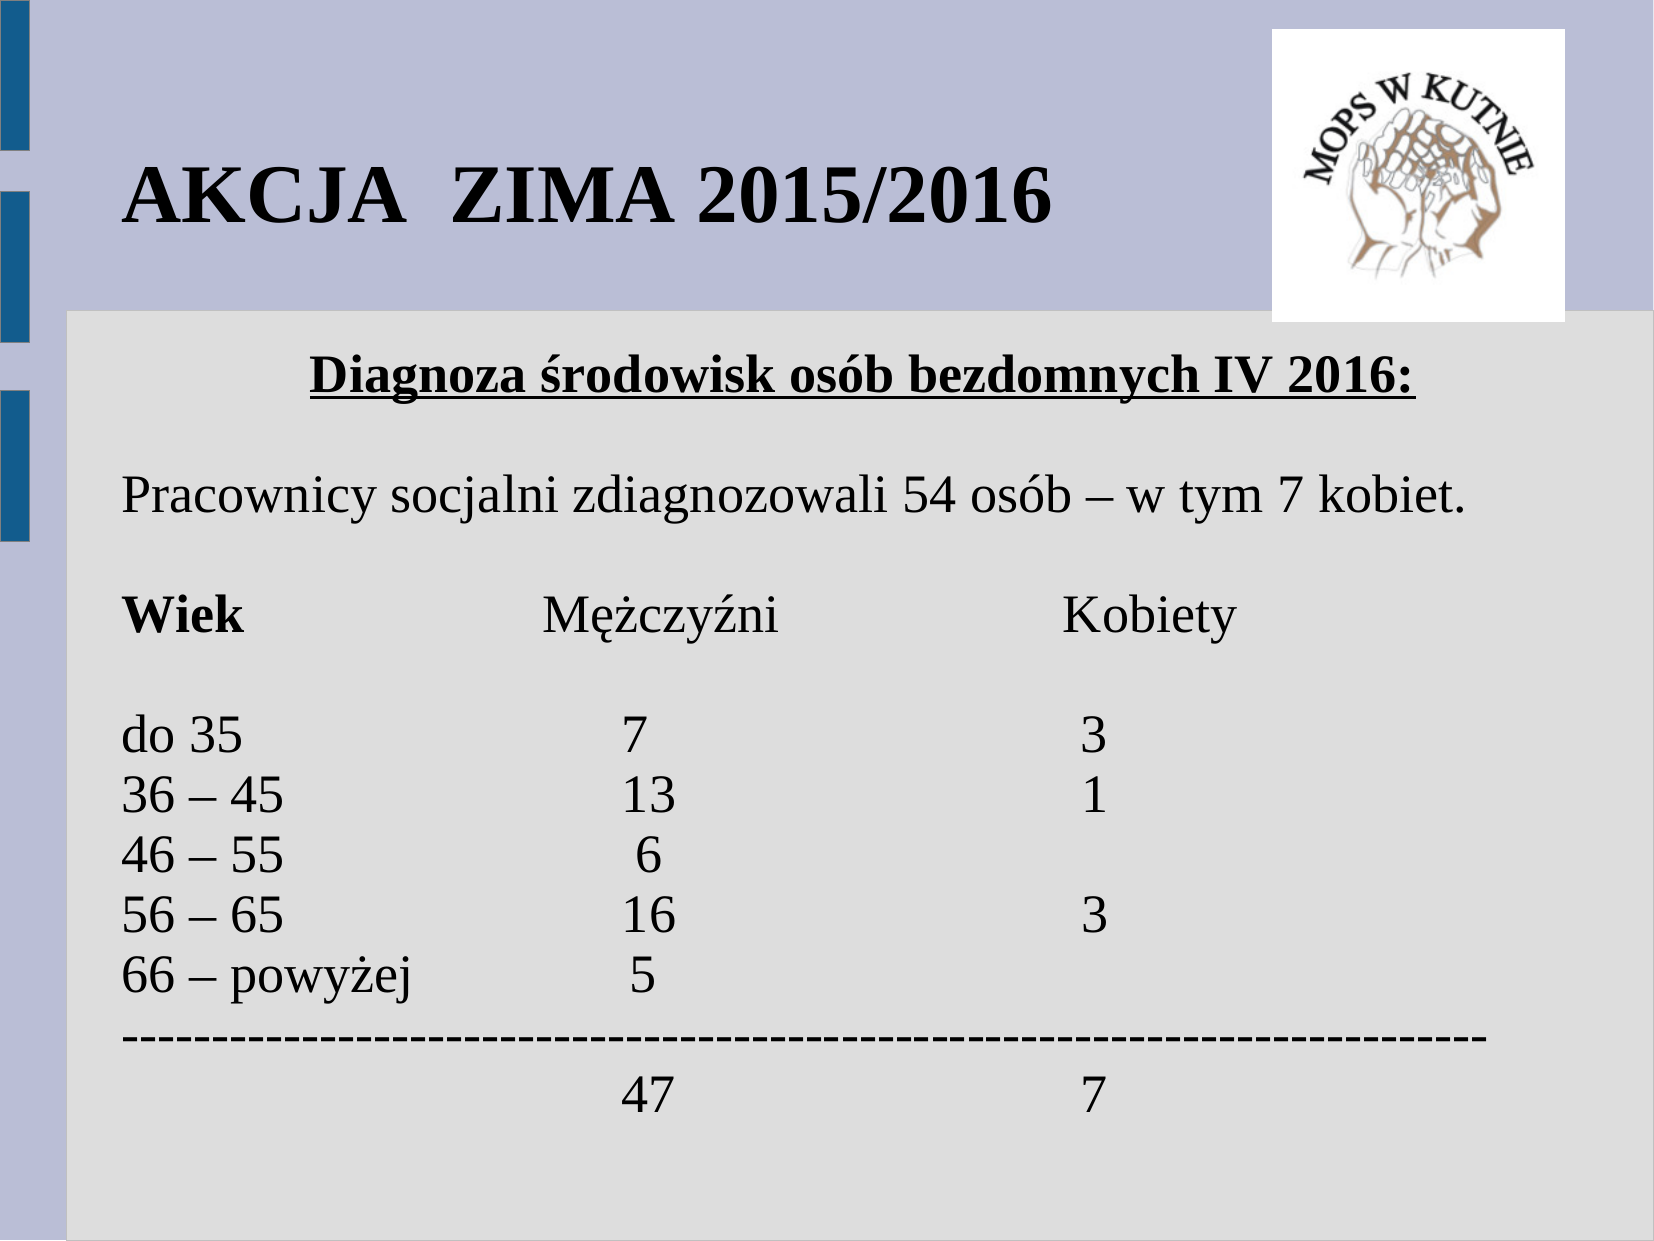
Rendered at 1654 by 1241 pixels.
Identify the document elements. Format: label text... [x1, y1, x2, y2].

picture [1272, 29, 1565, 322]
list Diagnoza środowisk osób bezdomnych IV 2016: Pracownicy socjalni zdiagnozowali 54 osób – w tym 7 kobiet. Wiek Mężczyźni Kobiety do 35 7 3 36 – 45 13 1 46 – 55 6 56 – 65 16 3 66 – powyżej 5 ---------------------------------------------------------------------------- 47 7 [121, 344, 1534, 1195]
title AKCJA ZIMA 2015/2016 [121, 91, 1272, 299]
